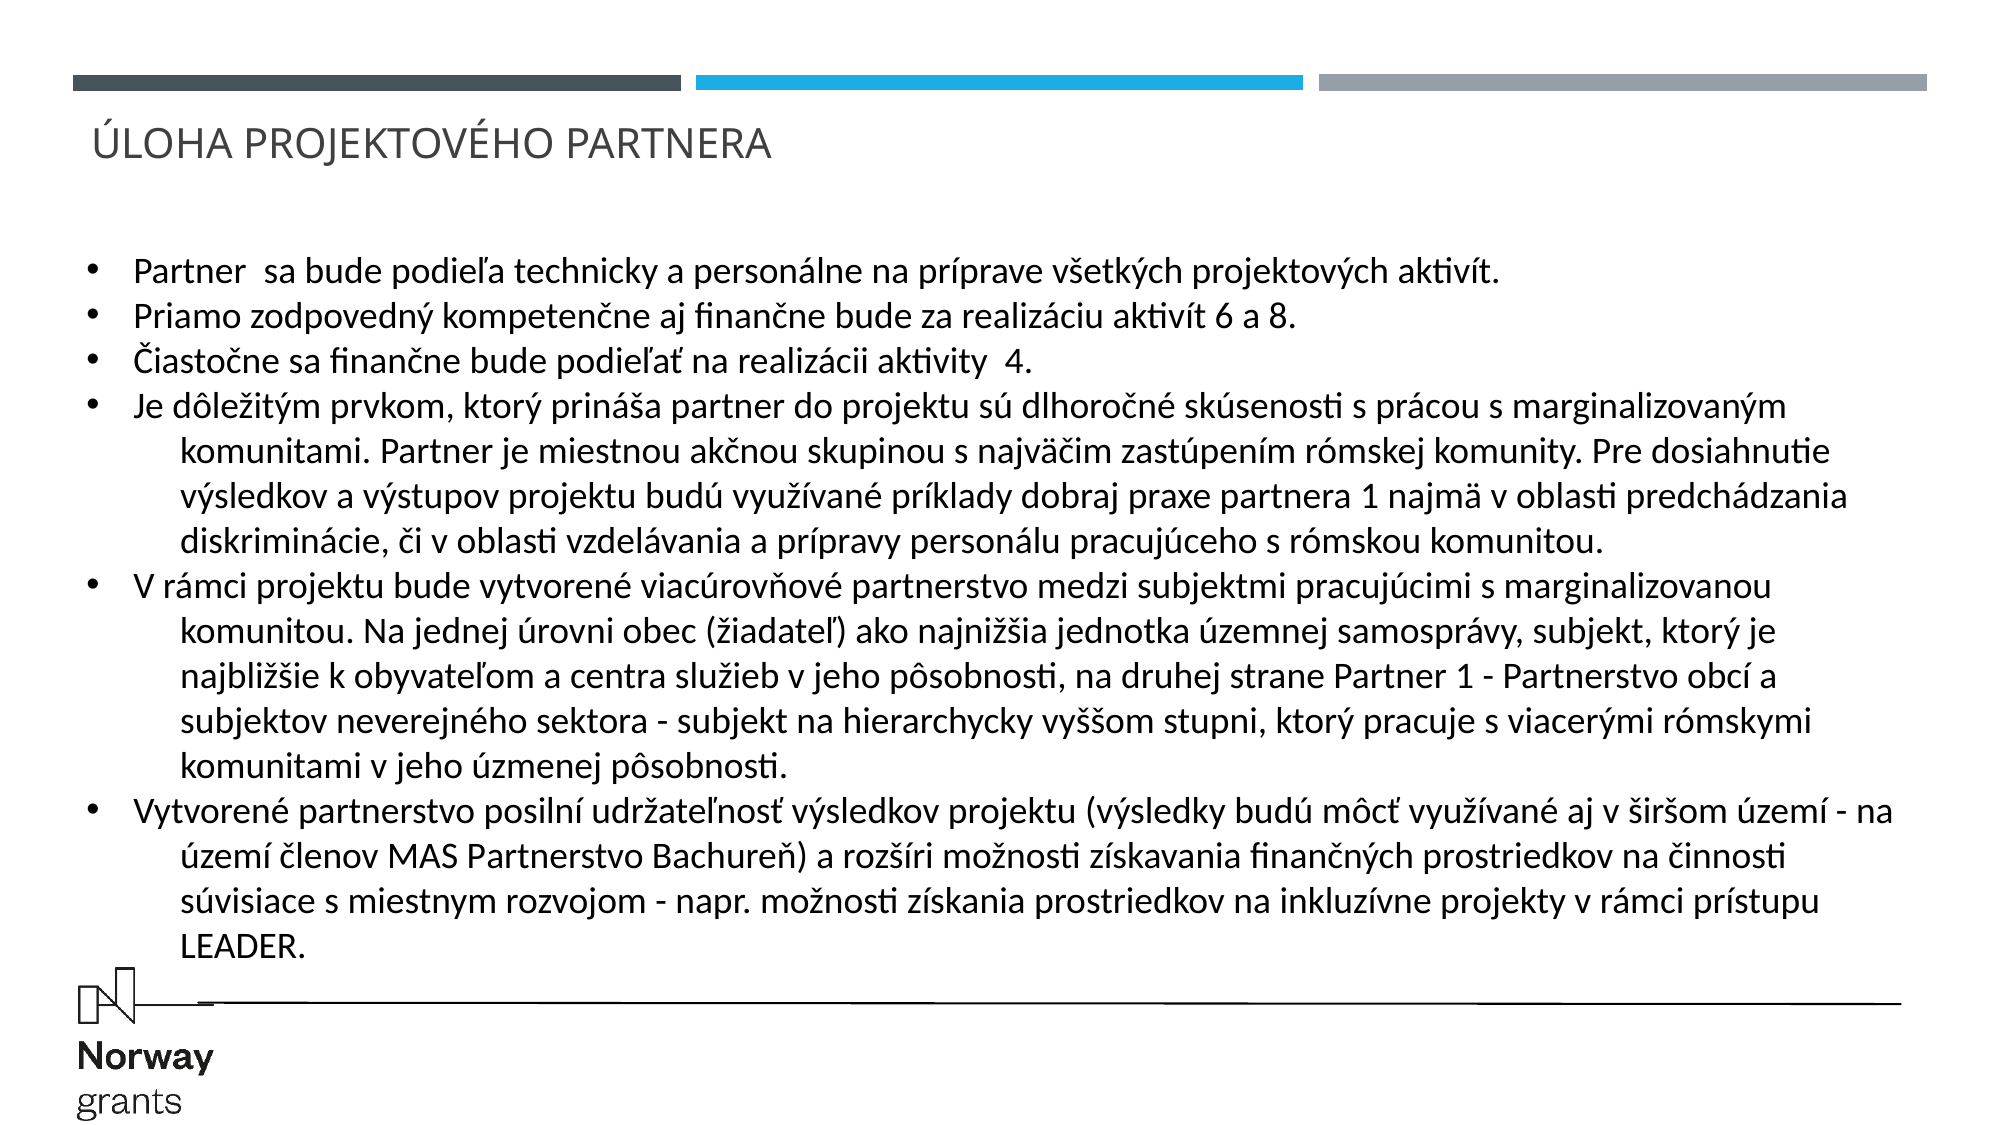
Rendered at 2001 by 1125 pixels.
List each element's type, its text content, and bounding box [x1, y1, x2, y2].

picture [76, 967, 214, 1121]
text_box Partner sa bude podieľa technicky a personálne na príprave všetkých projektových aktivít. Priamo zodpovedný kompetenčne aj finančne bude za realizáciu aktivít 6 a 8. Čiastočne sa finančne bude podieľať na realizácii aktivity 4. Je dôležitým prvkom, ktorý prináša partner do projektu sú dlhoročné skúsenosti s prácou s marginalizovaným komunitami. Partner je miestnou akčnou skupinou s najväčim zastúpením rómskej komunity. Pre dosiahnutie výsledkov a výstupov projektu budú využívané príklady dobraj praxe partnera 1 najmä v oblasti predchádzania diskriminácie, či v oblasti vzdelávania a prípravy personálu pracujúceho s rómskou komunitou. V rámci projektu bude vytvorené viacúrovňové partnerstvo medzi subjektmi pracujúcimi s marginalizovanou komunitou. Na jednej úrovni obec (žiadateľ) ako najnižšia jednotka územnej samosprávy, subjekt, ktorý je najbližšie k obyvateľom a centra služieb v jeho pôsobnosti, na druhej strane Partner 1 - Partnerstvo obcí a subjektov neverejného sektora - subjekt na hierarchycky vyššom stupni, ktorý pracuje s viacerými rómskymi komunitami v jeho úzmenej pôsobnosti. Vytvorené partnerstvo posilní udržateľnosť výsledkov projektu (výsledky budú môcť využívané aj v širšom území - na území členov MAS Partnerstvo Bachureň) a rozšíri možnosti získavania finančných prostriedkov na činnosti súvisiace s miestnym rozvojom - napr. možnosti získania prostriedkov na inkluzívne projekty v rámci prístupu LEADER. [71, 238, 1929, 936]
title Úloha projektového partnera [76, 101, 1857, 175]
